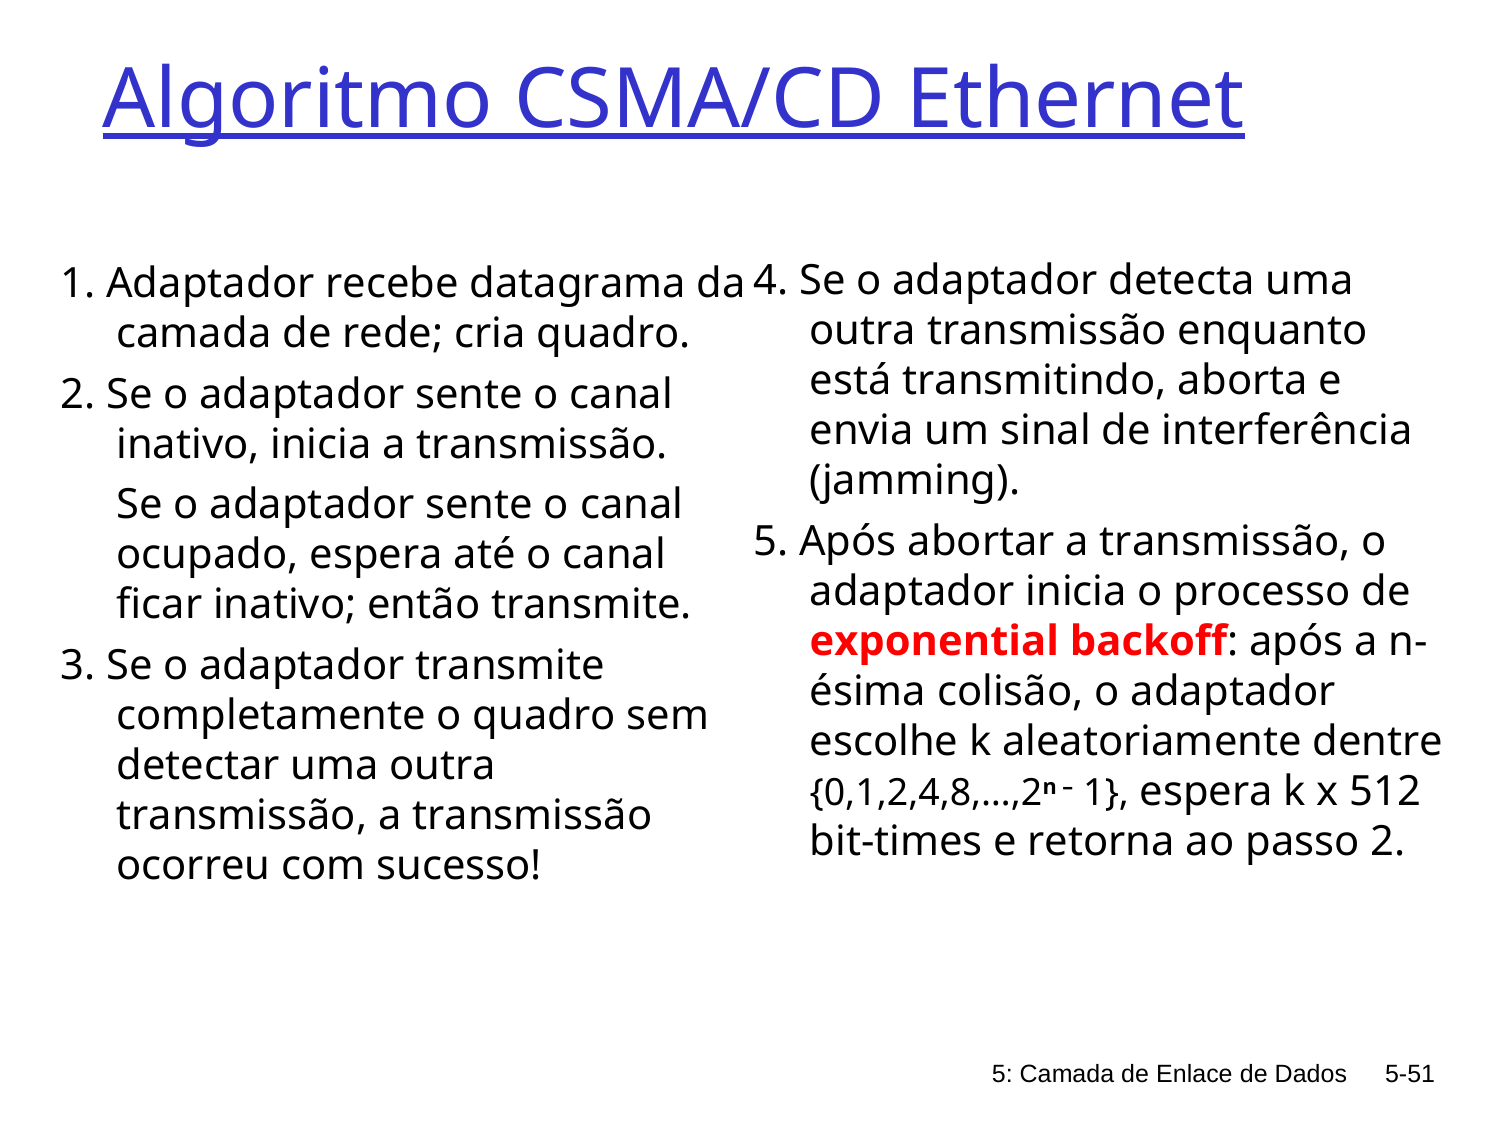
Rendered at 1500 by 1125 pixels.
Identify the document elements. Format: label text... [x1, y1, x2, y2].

list 1. Adaptador recebe datagrama da camada de rede; cria quadro. 2. Se o adaptador sente o canal inativo, inicia a transmissão. Se o adaptador sente o canal ocupado, espera até o canal ficar inativo; então transmite. 3. Se o adaptador transmite completamente o quadro sem detectar uma outra transmissão, a transmissão ocorreu com sucesso! [45, 248, 738, 974]
text_box 5: Camada de Enlace de Dados [837, 1050, 1339, 1125]
title Algoritmo CSMA/CD Ethernet [87, 0, 1363, 188]
text_box 5-<número> [1339, 1050, 1451, 1125]
list 4. Se o adaptador detecta uma outra transmissão enquanto está transmitindo, aborta e envia um sinal de interferência (jamming). 5. Após abortar a transmissão, o adaptador inicia o processo de exponential backoff: após a n-ésima colisão, o adaptador escolhe k aleatoriamente dentre {0,1,2,4,8,…,2n – 1}, espera k x 512 bit-times e retorna ao passo 2. [738, 245, 1462, 974]
